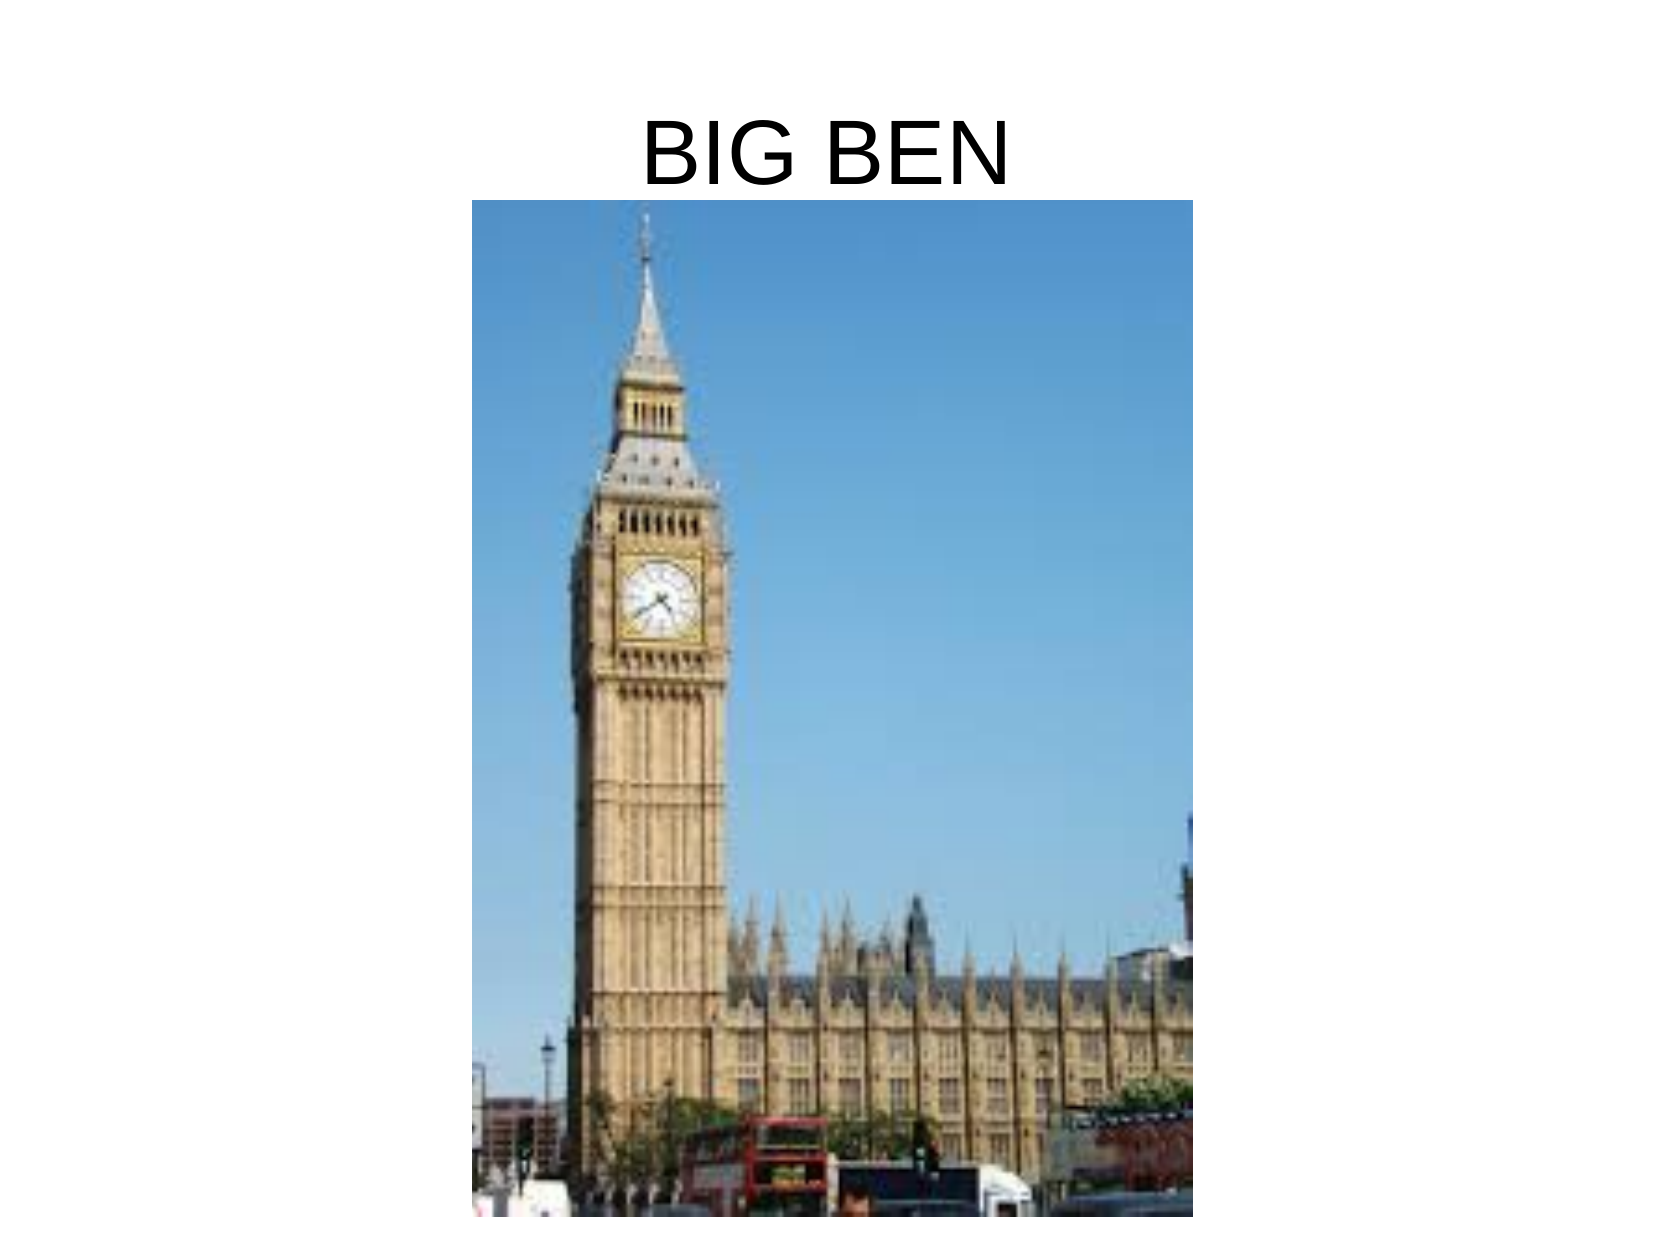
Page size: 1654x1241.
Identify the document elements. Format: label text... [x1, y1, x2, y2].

picture [472, 200, 1193, 1217]
title BIG BEN [82, 49, 1571, 257]
